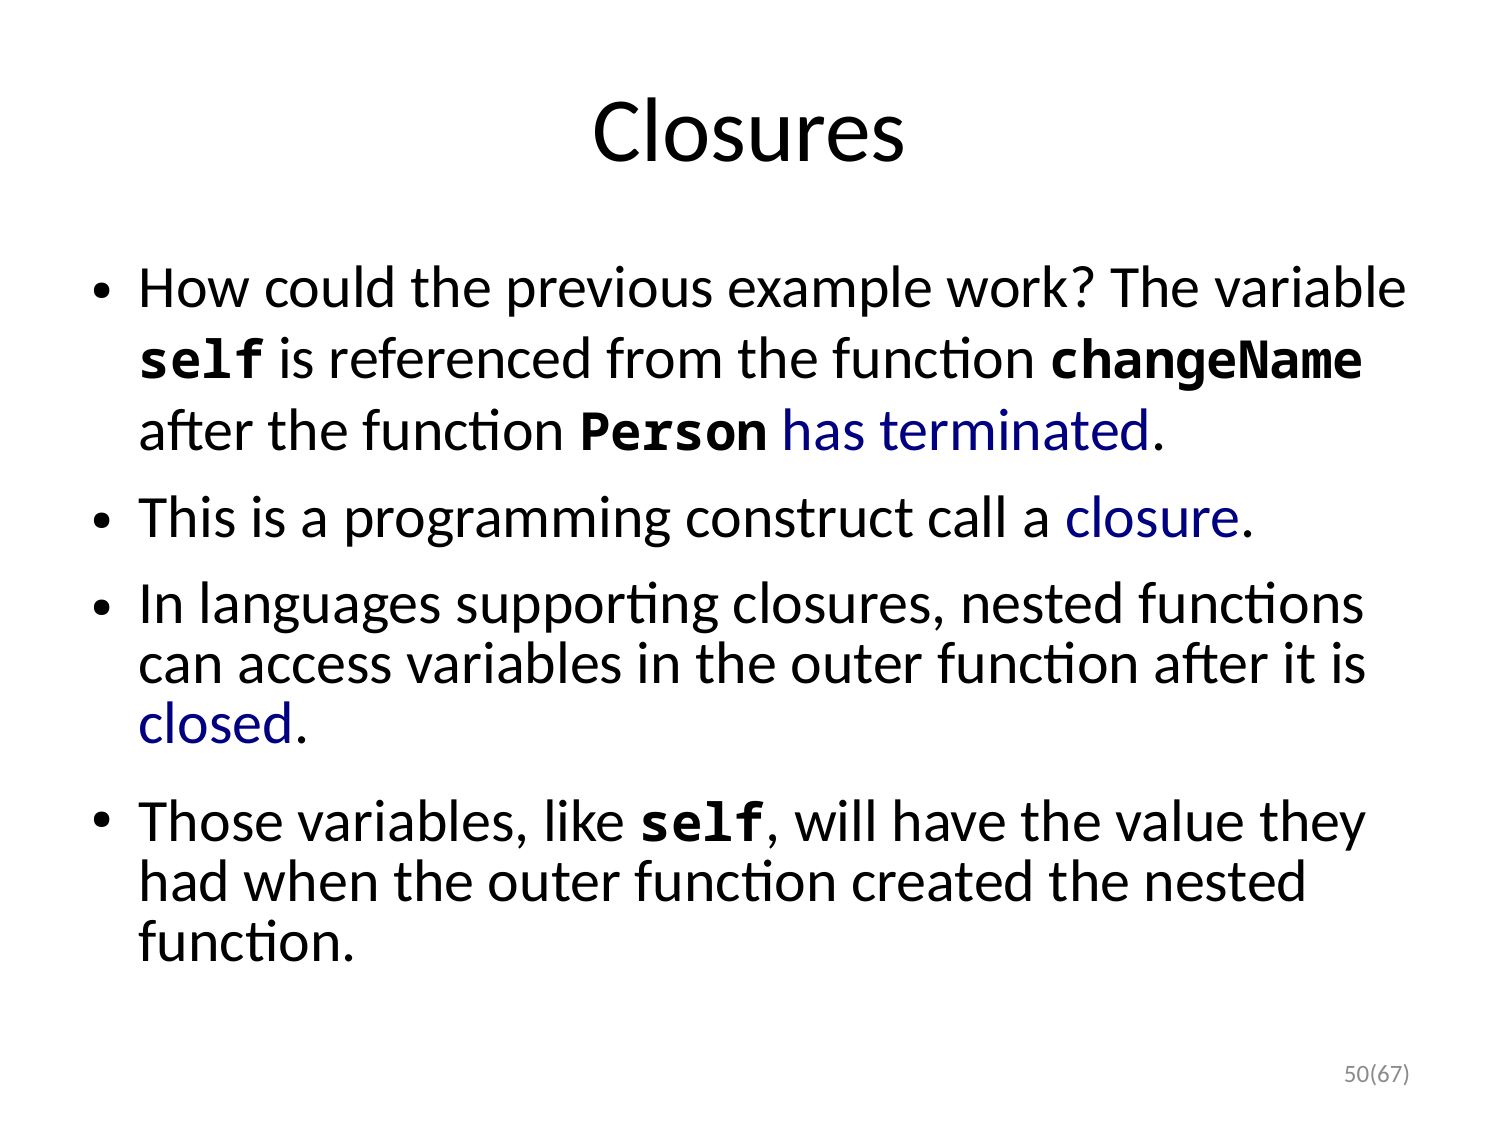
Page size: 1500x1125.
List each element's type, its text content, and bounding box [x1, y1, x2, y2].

list How could the previous example work? The variable self is referenced from the function changeName after the function Person has terminated. This is a programming construct call a closure. In languages supporting closures, nested functions can access variables in the outer function after it is closed. Those variables, like self, will have the value they had when the outer function created the nested function. [75, 262, 1425, 1005]
title Closures [75, 45, 1425, 233]
